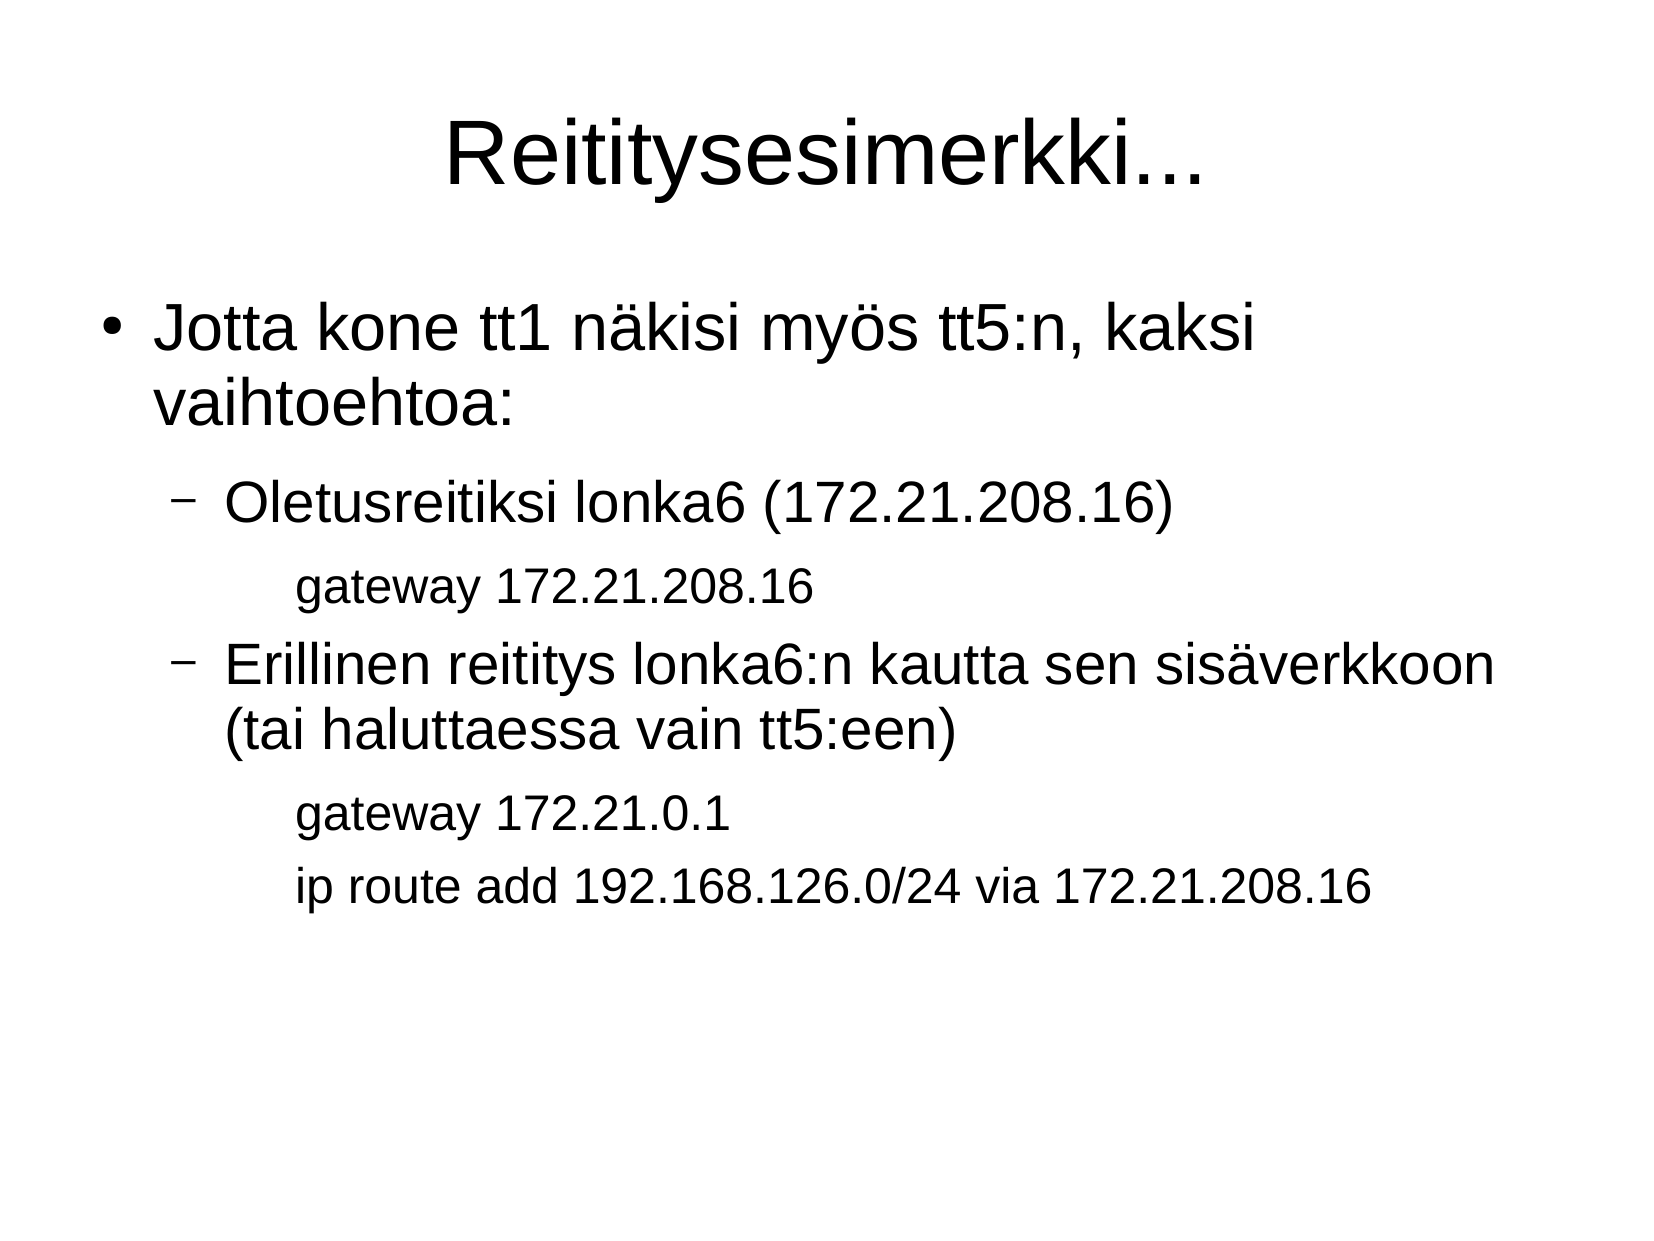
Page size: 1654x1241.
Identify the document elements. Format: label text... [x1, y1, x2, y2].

list Jotta kone tt1 näkisi myös tt5:n, kaksi vaihtoehtoa: Oletusreitiksi lonka6 (172.21.208.16) gateway 172.21.208.16 Erillinen reititys lonka6:n kautta sen sisäverkkoon (tai haluttaessa vain tt5:een) gateway 172.21.0.1 ip route add 192.168.126.0/24 via 172.21.208.16 [82, 290, 1571, 1010]
title Reititysesimerkki... [82, 49, 1571, 257]
